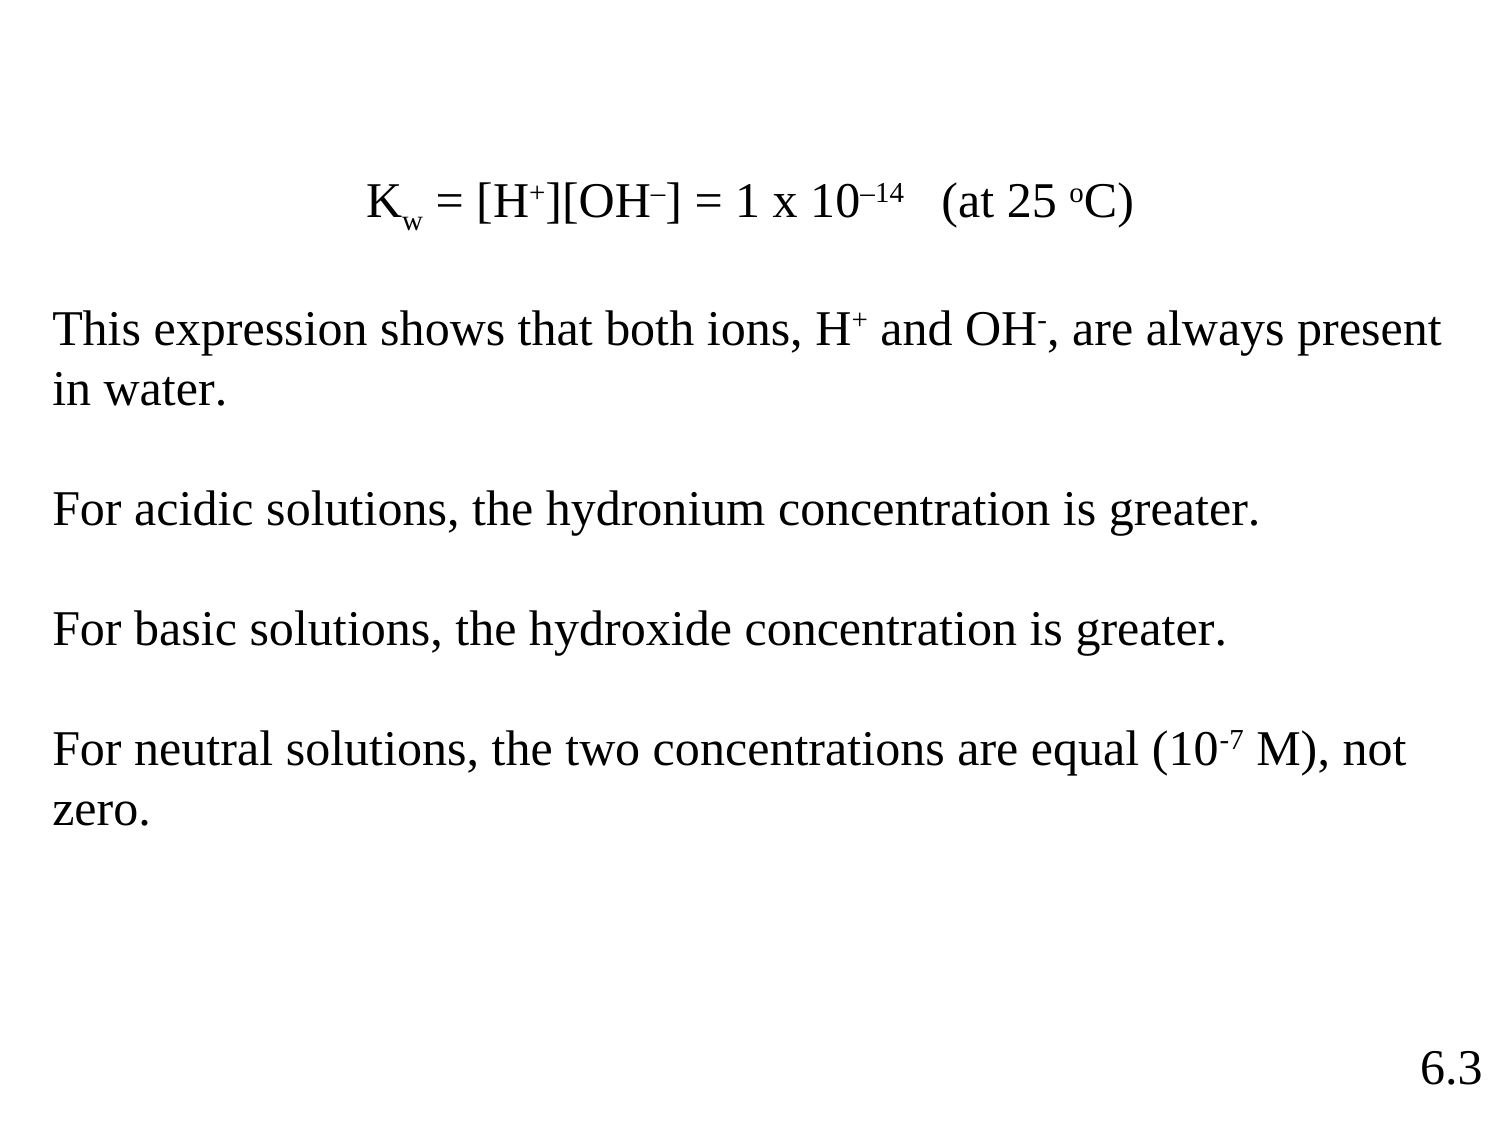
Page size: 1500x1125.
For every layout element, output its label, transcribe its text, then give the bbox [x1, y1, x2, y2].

text_box 6.3 [1405, 1026, 1498, 1103]
text_box Kw = [H+][OH–] = 1 x 10–14 (at 25 oC) This expression shows that both ions, H+ and OH-, are always present in water. For acidic solutions, the hydronium concentration is greater. For basic solutions, the hydroxide concentration is greater. For neutral solutions, the two concentrations are equal (10-7 M), not zero. [37, 99, 1463, 844]
